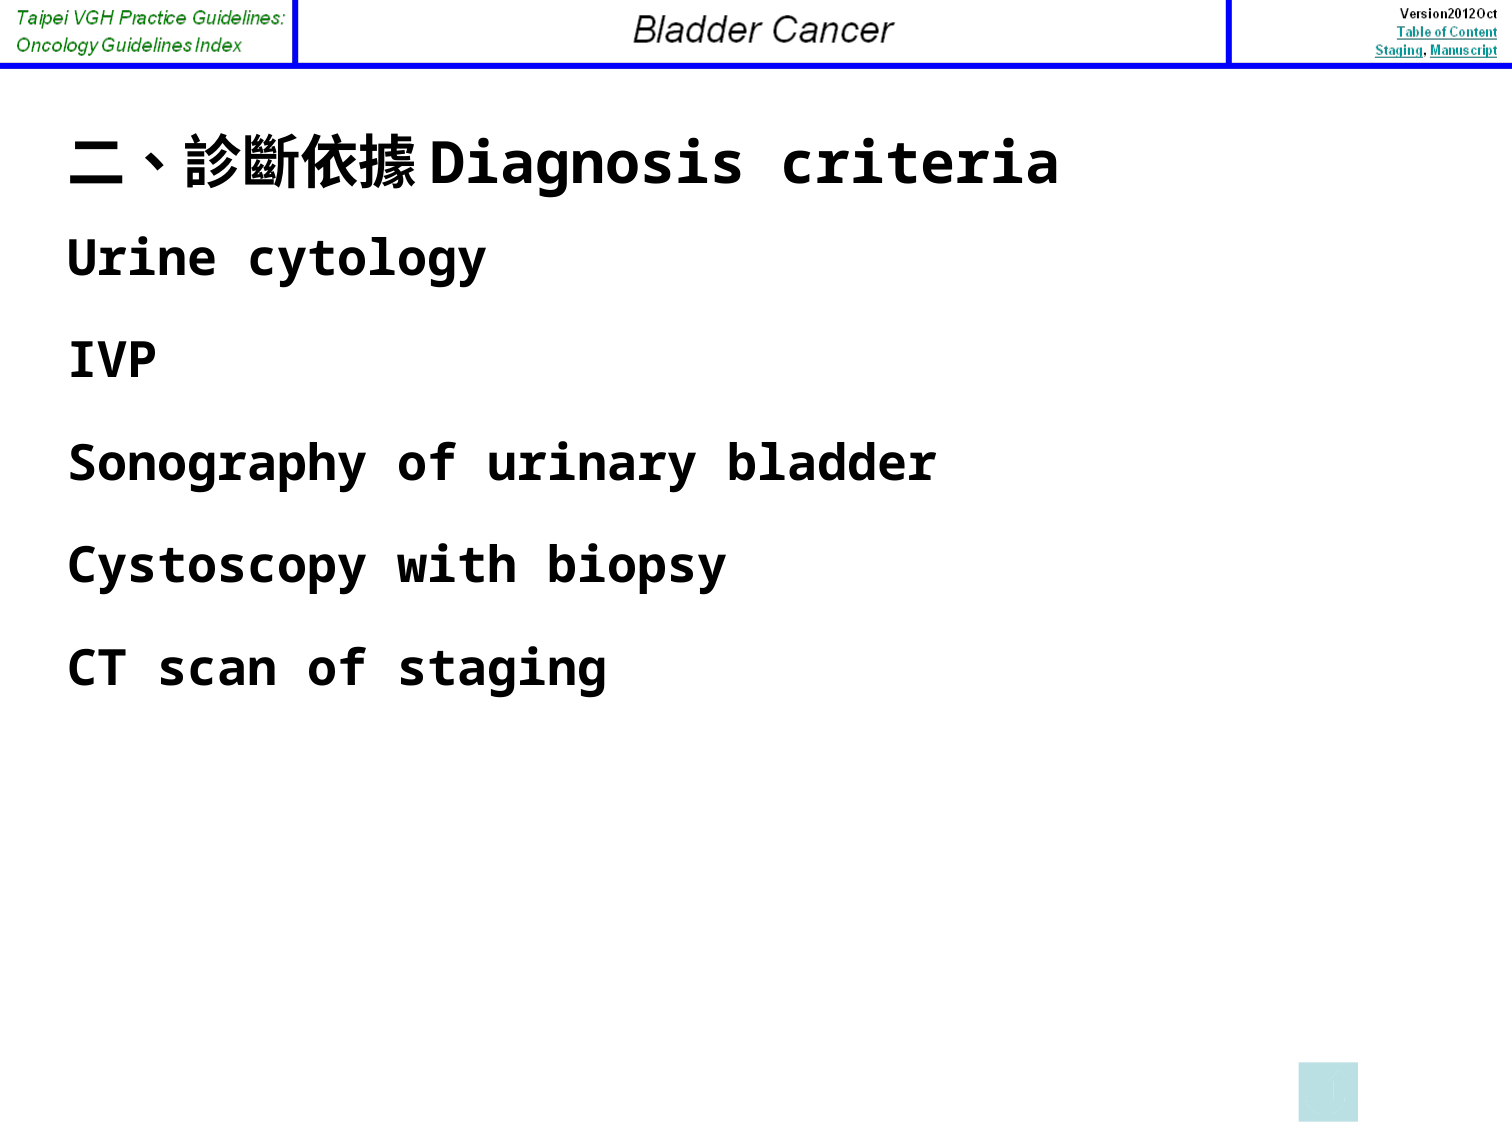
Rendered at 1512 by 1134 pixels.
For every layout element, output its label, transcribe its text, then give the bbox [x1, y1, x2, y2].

subtitle 二、診斷依據Diagnosis criteria Urine cytology IVP Sonography of urinary bladder Cystoscopy with biopsy CT scan of staging [52, 82, 1477, 721]
